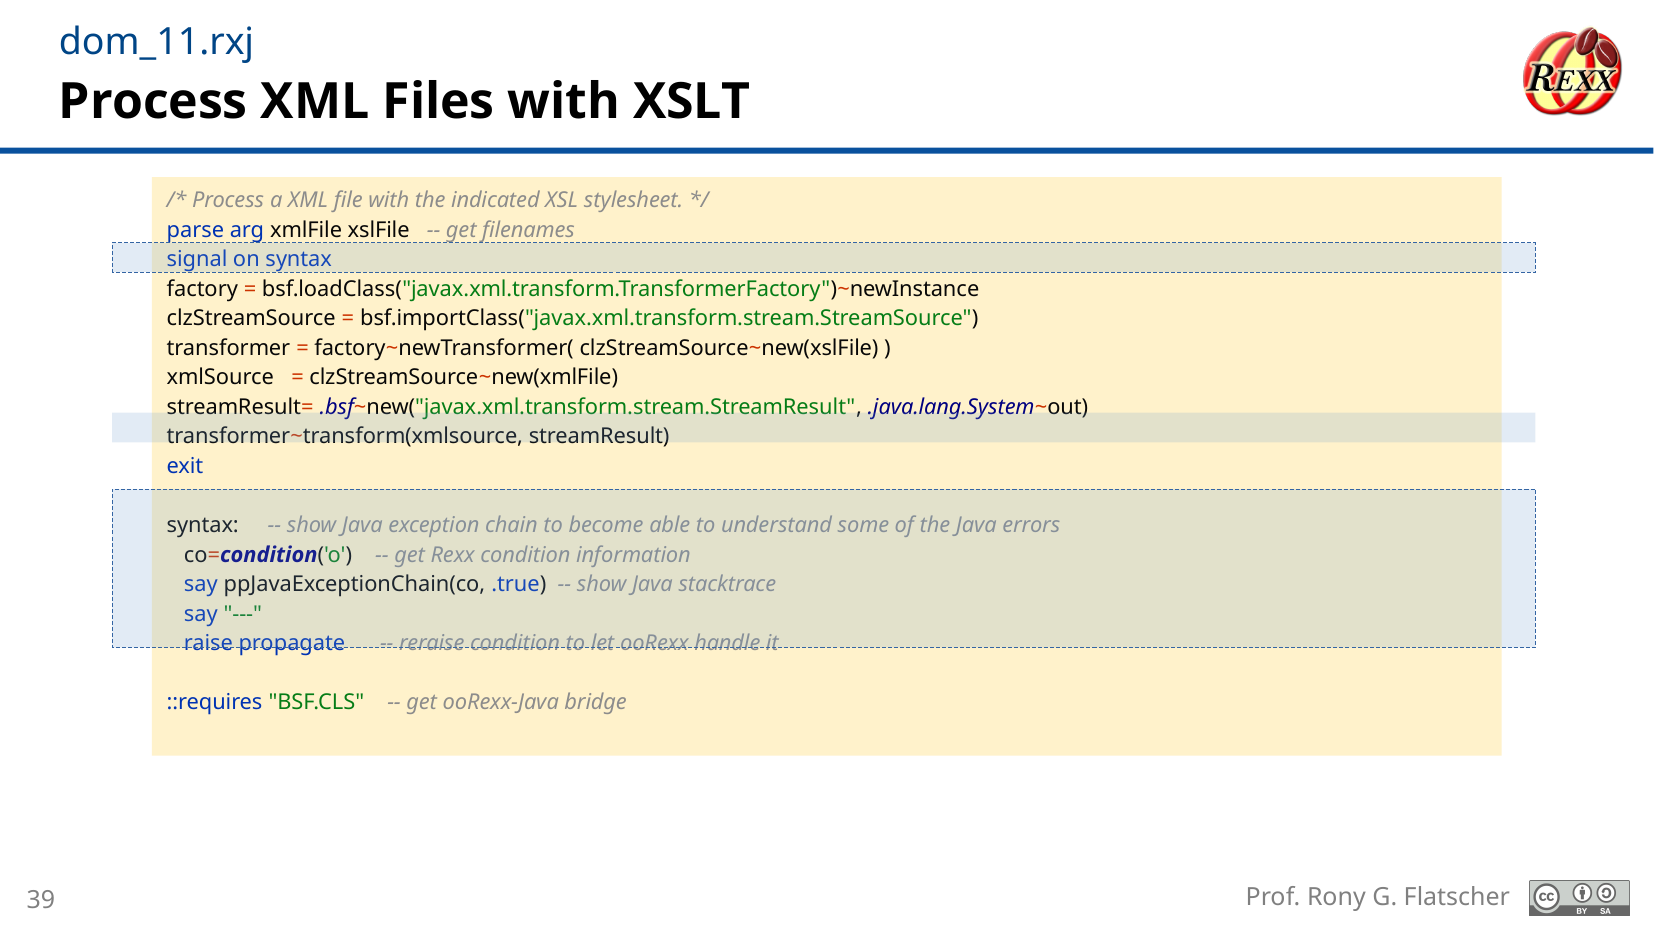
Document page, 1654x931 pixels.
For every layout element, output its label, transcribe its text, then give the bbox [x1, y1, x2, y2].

title dom_11.rxj Process XML Files with XSLT [0, 0, 1625, 148]
text_box /* Process a XML file with the indicated XSL stylesheet. */ parse arg xmlFile xslFile -- get filenames signal on syntax factory = bsf.loadClass("javax.xml.transform.TransformerFactory")~newInstance clzStreamSource = bsf.importClass("javax.xml.transform.stream.StreamSource") transformer = factory~newTransformer( clzStreamSource~new(xslFile) ) xmlSource = clzStreamSource~new(xmlFile) streamResult= .bsf~new("javax.xml.transform.stream.StreamResult", .java.lang.System~out) transformer~transform(xmlsource, streamResult) exit syntax: -- show Java exception chain to become able to understand some of the Java errors co=condition('o') -- get Rexx condition information say ppJavaExceptionChain(co, .true) -- show Java stacktrace say "---" raise propagate -- reraise condition to let ooRexx handle it ::requires "BSF.CLS" -- get ooRexx-Java bridge [151, 443, 1502, 489]
text_box /* Process a XML file with the indicated XSL stylesheet. */ parse arg xmlFile xslFile -- get filenames signal on syntax factory = bsf.loadClass("javax.xml.transform.TransformerFactory")~newInstance clzStreamSource = bsf.importClass("javax.xml.transform.stream.StreamSource") transformer = factory~newTransformer( clzStreamSource~new(xslFile) ) xmlSource = clzStreamSource~new(xmlFile) streamResult= .bsf~new("javax.xml.transform.stream.StreamResult", .java.lang.System~out) transformer~transform(xmlsource, streamResult) exit syntax: -- show Java exception chain to become able to understand some of the Java errors co=condition('o') -- get Rexx condition information say ppJavaExceptionChain(co, .true) -- show Java stacktrace say "---" raise propagate -- reraise condition to let ooRexx handle it ::requires "BSF.CLS" -- get ooRexx-Java bridge [151, 648, 1502, 756]
text_box [112, 489, 1536, 648]
text_box /* Process a XML file with the indicated XSL stylesheet. */ parse arg xmlFile xslFile -- get filenames signal on syntax factory = bsf.loadClass("javax.xml.transform.TransformerFactory")~newInstance clzStreamSource = bsf.importClass("javax.xml.transform.stream.StreamSource") transformer = factory~newTransformer( clzStreamSource~new(xslFile) ) xmlSource = clzStreamSource~new(xmlFile) streamResult= .bsf~new("javax.xml.transform.stream.StreamResult", .java.lang.System~out) transformer~transform(xmlsource, streamResult) exit syntax: -- show Java exception chain to become able to understand some of the Java errors co=condition('o') -- get Rexx condition information say ppJavaExceptionChain(co, .true) -- show Java stacktrace say "---" raise propagate -- reraise condition to let ooRexx handle it ::requires "BSF.CLS" -- get ooRexx-Java bridge [151, 177, 1502, 242]
text_box /* Process a XML file with the indicated XSL stylesheet. */ parse arg xmlFile xslFile -- get filenames signal on syntax factory = bsf.loadClass("javax.xml.transform.TransformerFactory")~newInstance clzStreamSource = bsf.importClass("javax.xml.transform.stream.StreamSource") transformer = factory~newTransformer( clzStreamSource~new(xslFile) ) xmlSource = clzStreamSource~new(xmlFile) streamResult= .bsf~new("javax.xml.transform.stream.StreamResult", .java.lang.System~out) transformer~transform(xmlsource, streamResult) exit syntax: -- show Java exception chain to become able to understand some of the Java errors co=condition('o') -- get Rexx condition information say ppJavaExceptionChain(co, .true) -- show Java stacktrace say "---" raise propagate -- reraise condition to let ooRexx handle it ::requires "BSF.CLS" -- get ooRexx-Java bridge [151, 273, 1502, 412]
text_box [112, 412, 1536, 443]
text_box [112, 242, 1536, 273]
